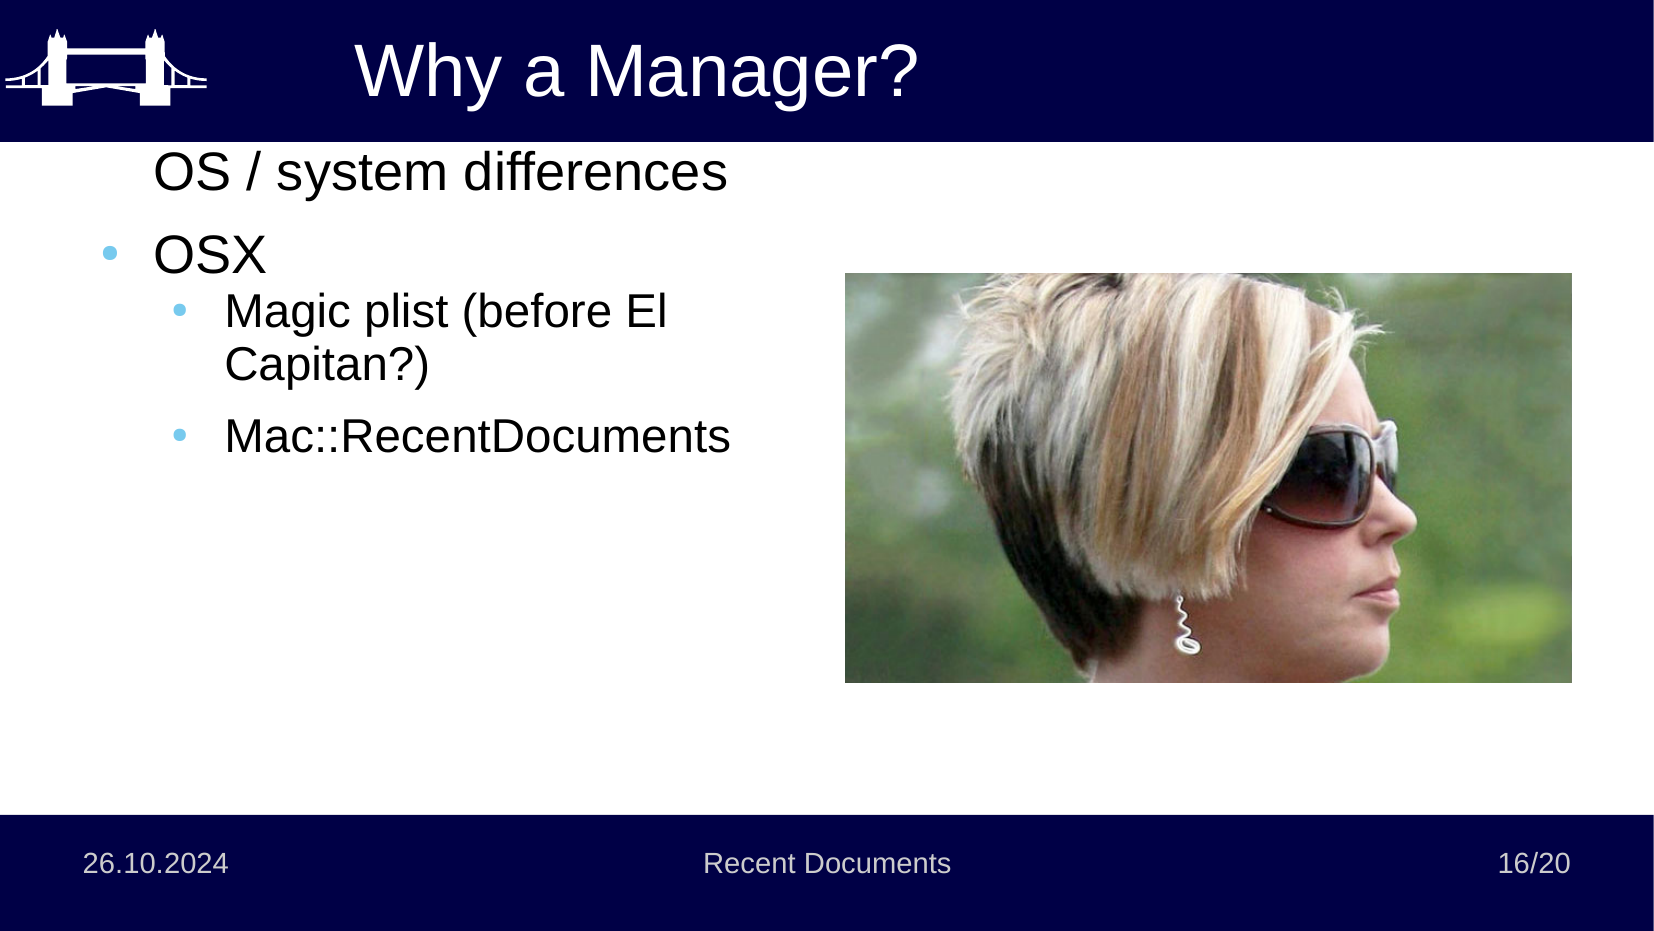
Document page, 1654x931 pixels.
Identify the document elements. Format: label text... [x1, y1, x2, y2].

list OS / system differences OSX Magic plist (before El Capitan?) Mac::RecentDocuments [82, 141, 809, 815]
title Why a Manager? [354, 5, 1654, 136]
picture [845, 273, 1572, 683]
